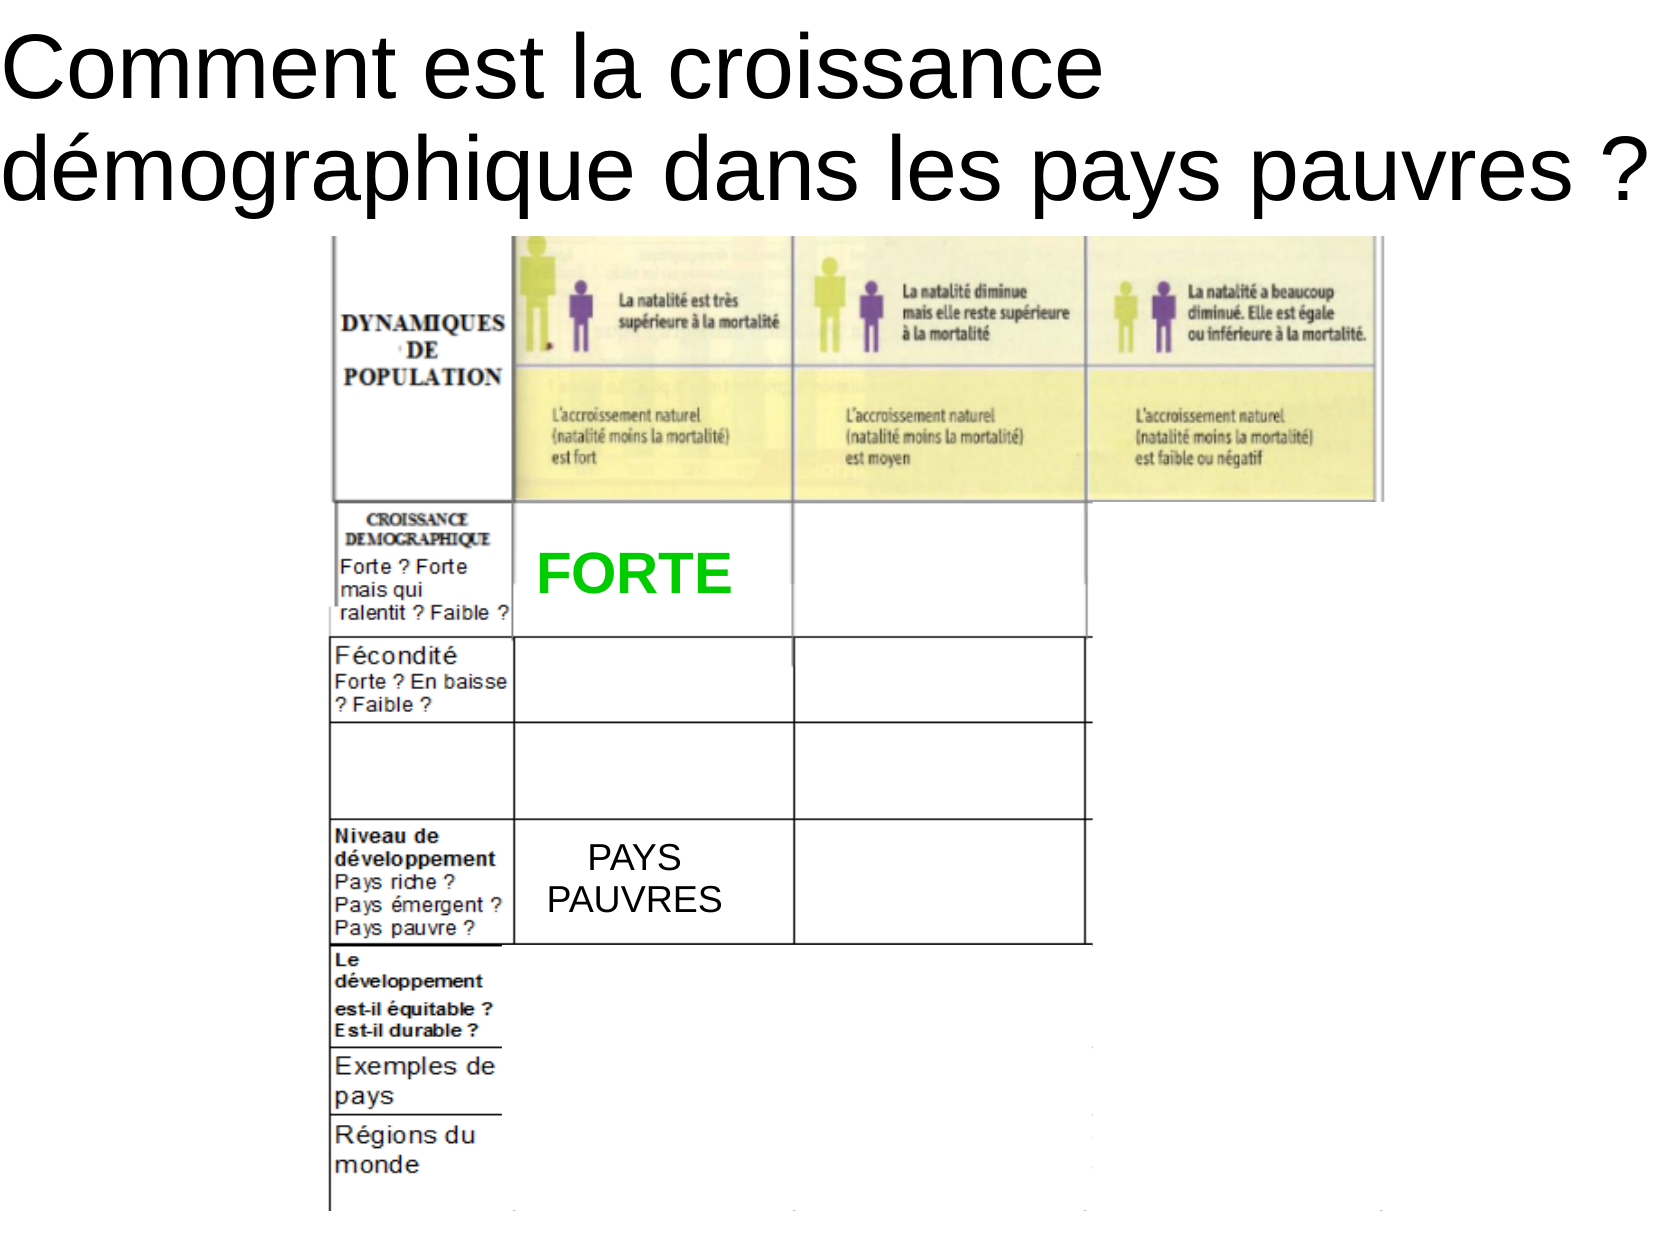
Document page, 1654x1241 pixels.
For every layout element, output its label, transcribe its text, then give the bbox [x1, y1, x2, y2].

title Comment est la croissance démographique dans les pays pauvres ? [0, 0, 1654, 237]
picture [324, 236, 1388, 1211]
text_box FORTE [501, 533, 768, 616]
text_box [501, 501, 1388, 1211]
text_box PAYS PAUVRES [501, 828, 768, 928]
